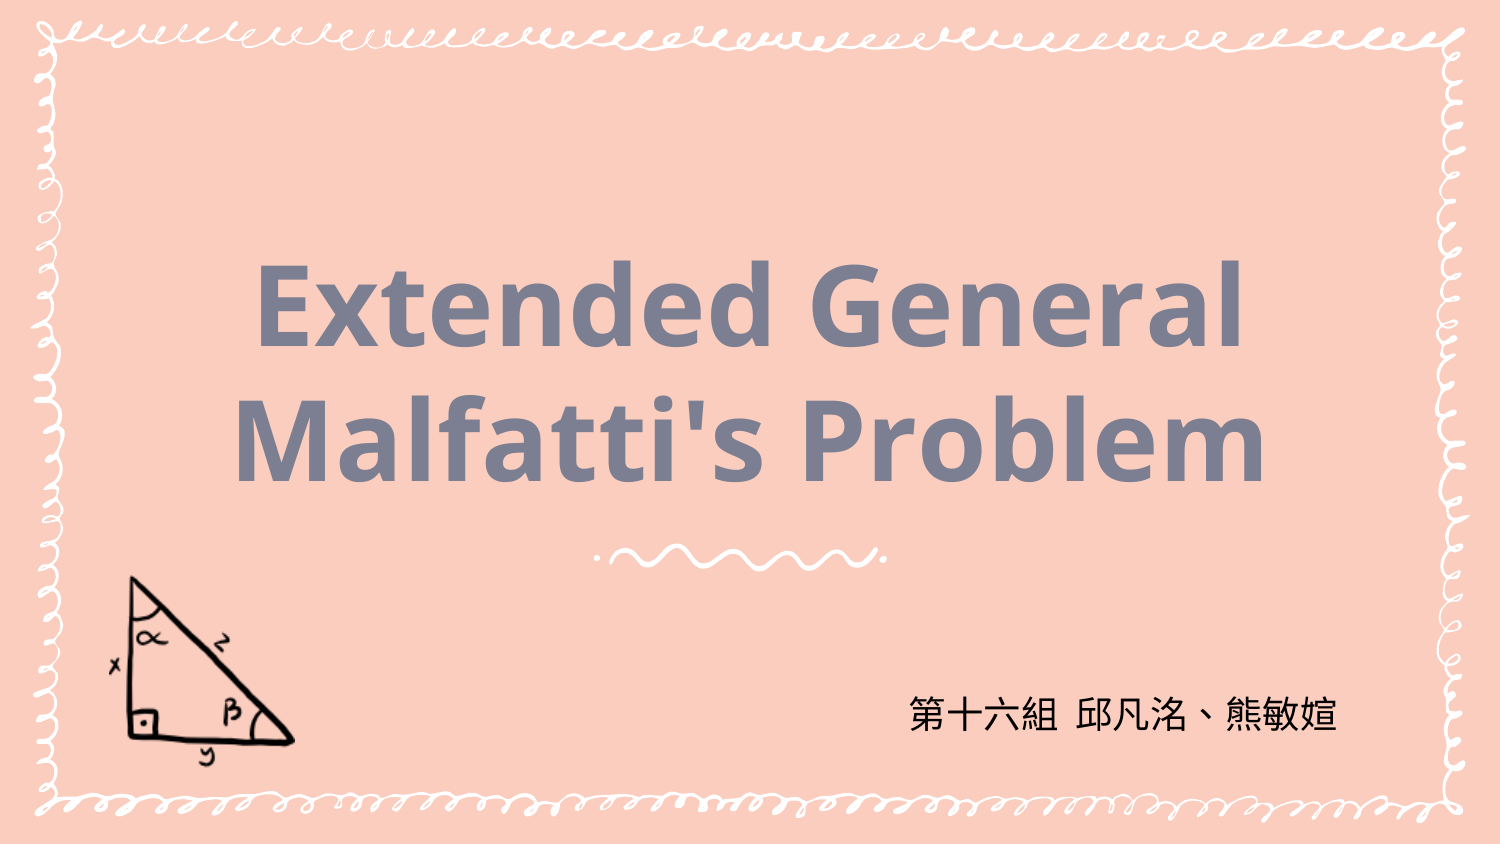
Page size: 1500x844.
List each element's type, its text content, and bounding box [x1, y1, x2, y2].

title Extended General Malfatti's Problem [151, 205, 1349, 520]
picture [109, 574, 295, 769]
text_box 第十六組 邱凡洺、熊敏媗 [893, 683, 1365, 745]
